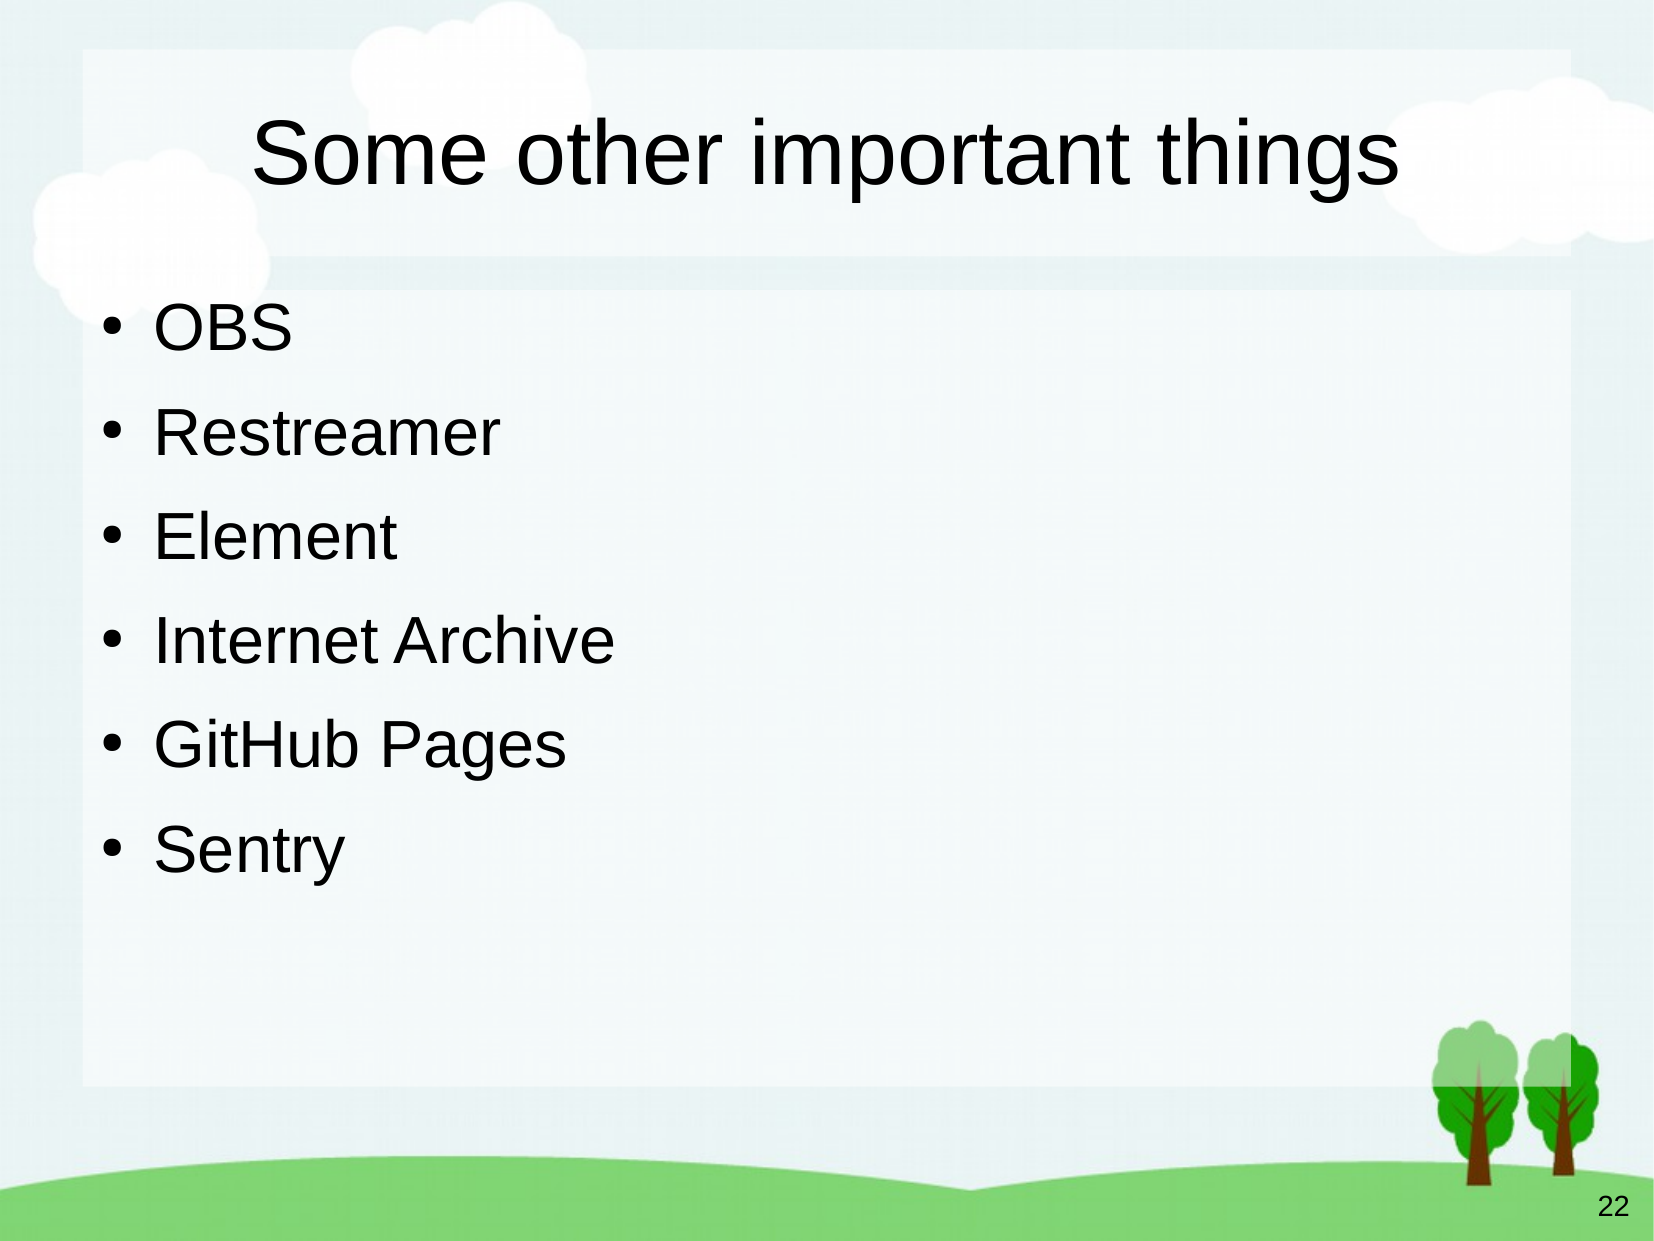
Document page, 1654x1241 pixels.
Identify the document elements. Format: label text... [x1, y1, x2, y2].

list OBS Restreamer Element Internet Archive GitHub Pages Sentry [82, 290, 1571, 1087]
title Some other important things [82, 49, 1571, 257]
picture [0, 0, 1654, 1241]
